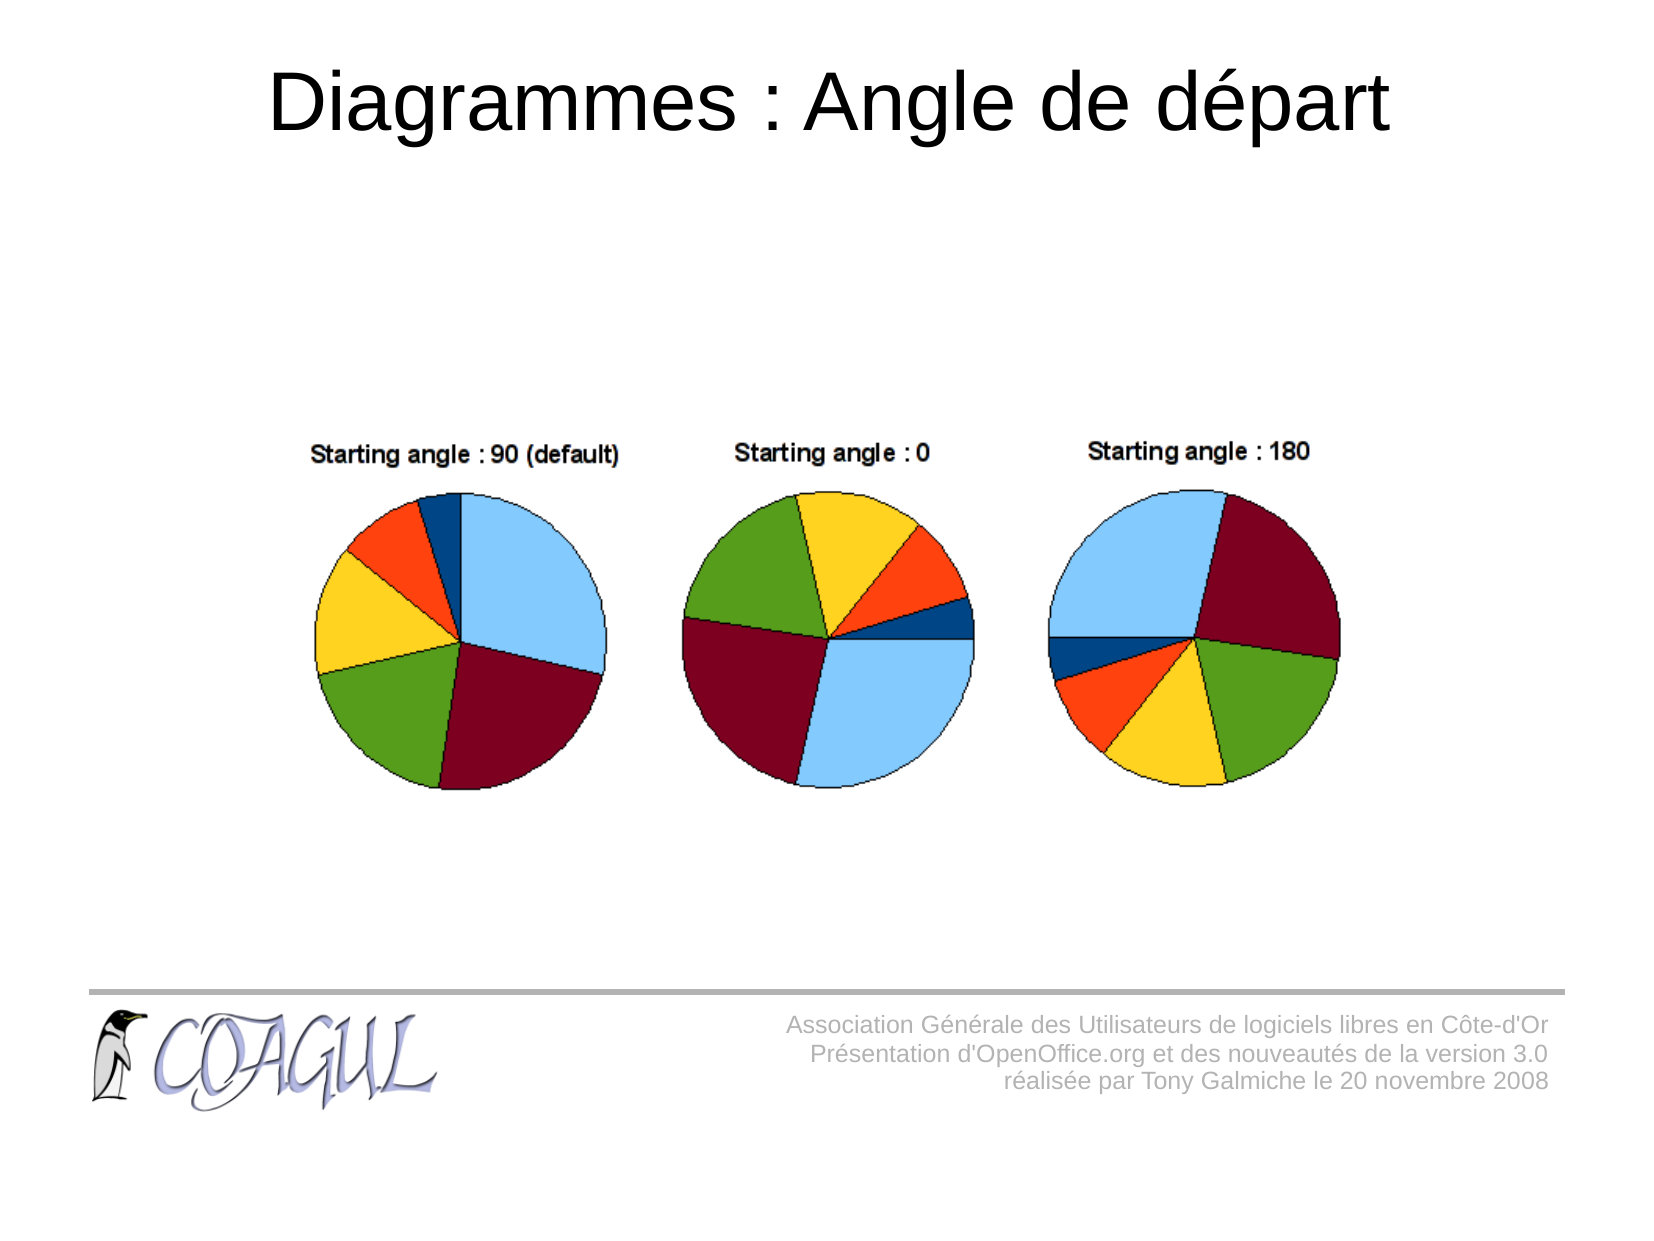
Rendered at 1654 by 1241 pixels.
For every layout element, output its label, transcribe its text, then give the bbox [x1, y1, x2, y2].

picture [88, 1006, 443, 1117]
picture [271, 418, 1380, 820]
title Diagrammes : Angle de départ [88, 25, 1571, 178]
